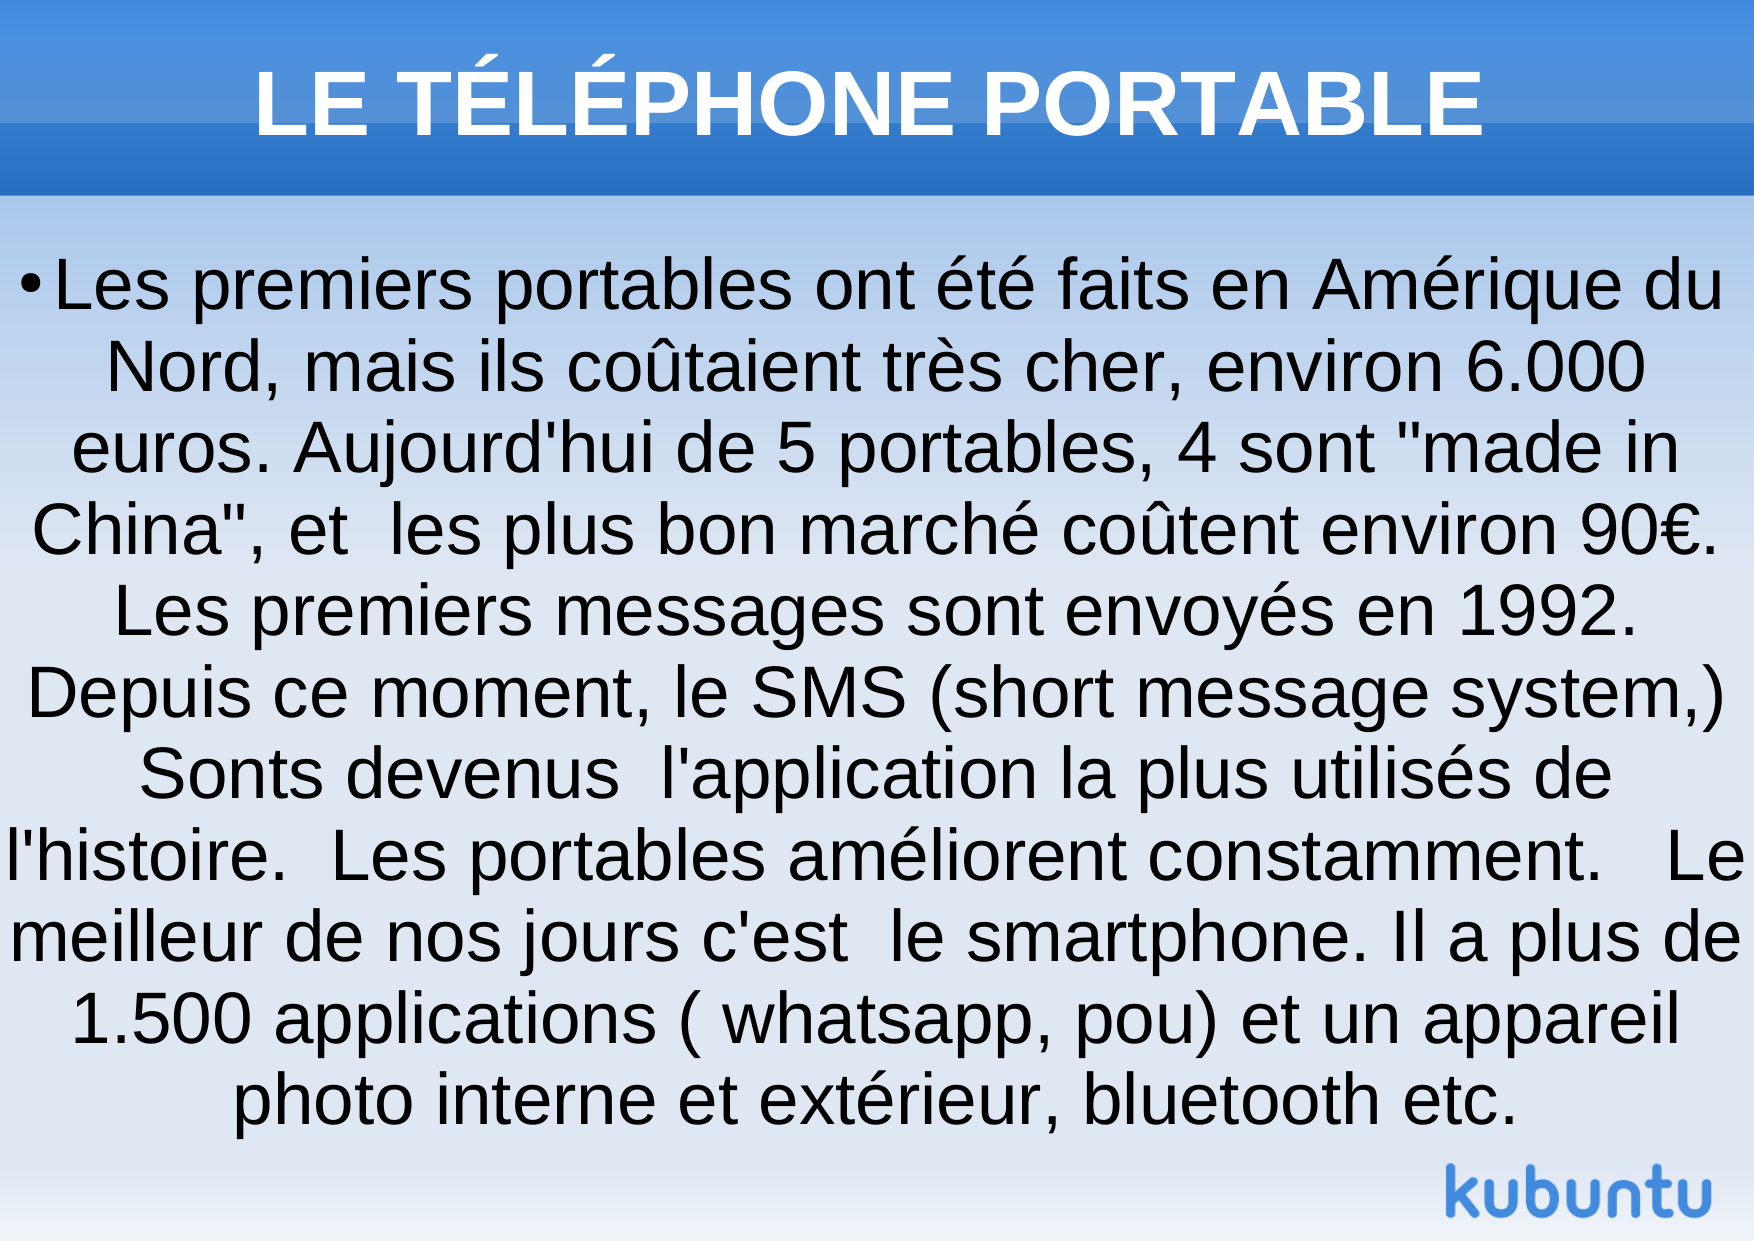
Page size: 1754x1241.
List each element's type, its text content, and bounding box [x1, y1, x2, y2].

picture [0, 1141, 1754, 1241]
picture [0, 0, 1754, 243]
subtitle Les premiers portables ont été faits en Amérique du Nord, mais ils coûtaient très cher, environ 6.000 euros. Aujourd'hui de 5 portables, 4 sont "made in China", et les plus bon marché coûtent environ 90€. Les premiers messages sont envoyés en 1992. Depuis ce moment, le SMS (short message system,) Sonts devenus l'application la plus utilisés de l'histoire. Les portables améliorent constamment. Le meilleur de nos jours c'est le smartphone. Il a plus de 1.500 applications ( whatsapp, pou) et un appareil photo interne et extérieur, bluetooth etc. [0, 243, 1754, 1141]
title LE TÉLÉPHONE PORTABLE [81, 0, 1660, 208]
